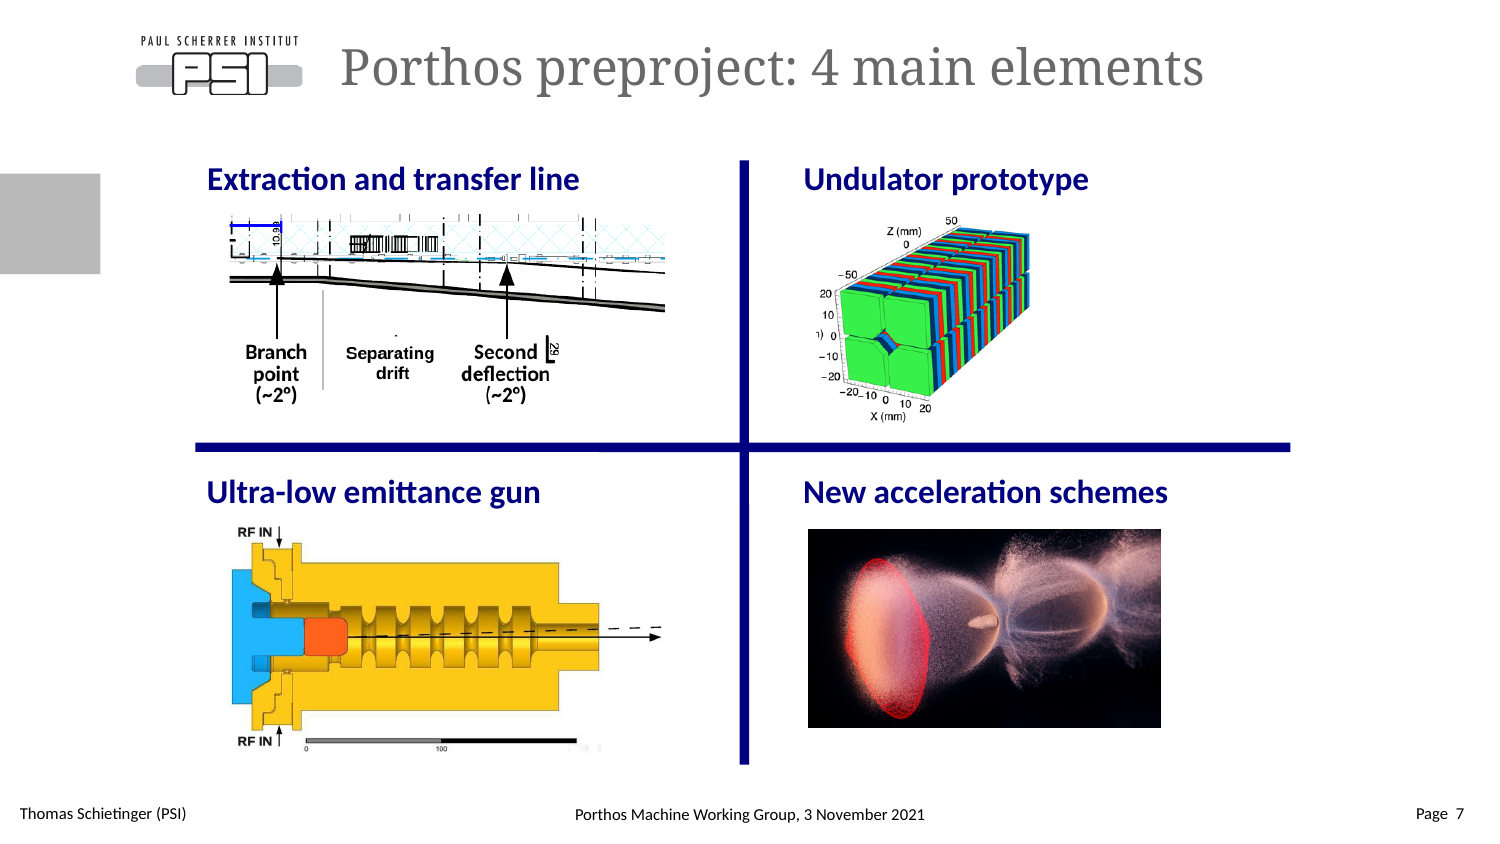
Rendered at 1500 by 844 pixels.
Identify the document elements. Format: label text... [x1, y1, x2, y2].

picture [816, 200, 1078, 432]
text_box Extraction and transfer line [206, 165, 581, 200]
text_box New acceleration schemes [803, 478, 1169, 513]
title Porthos preproject: 4 main elements [340, 35, 1442, 98]
picture [227, 526, 663, 753]
text_box Ultra-low emittance gun [206, 478, 542, 513]
text_box Undulator prototype [803, 165, 1090, 200]
picture [229, 214, 665, 426]
picture [808, 529, 1161, 728]
